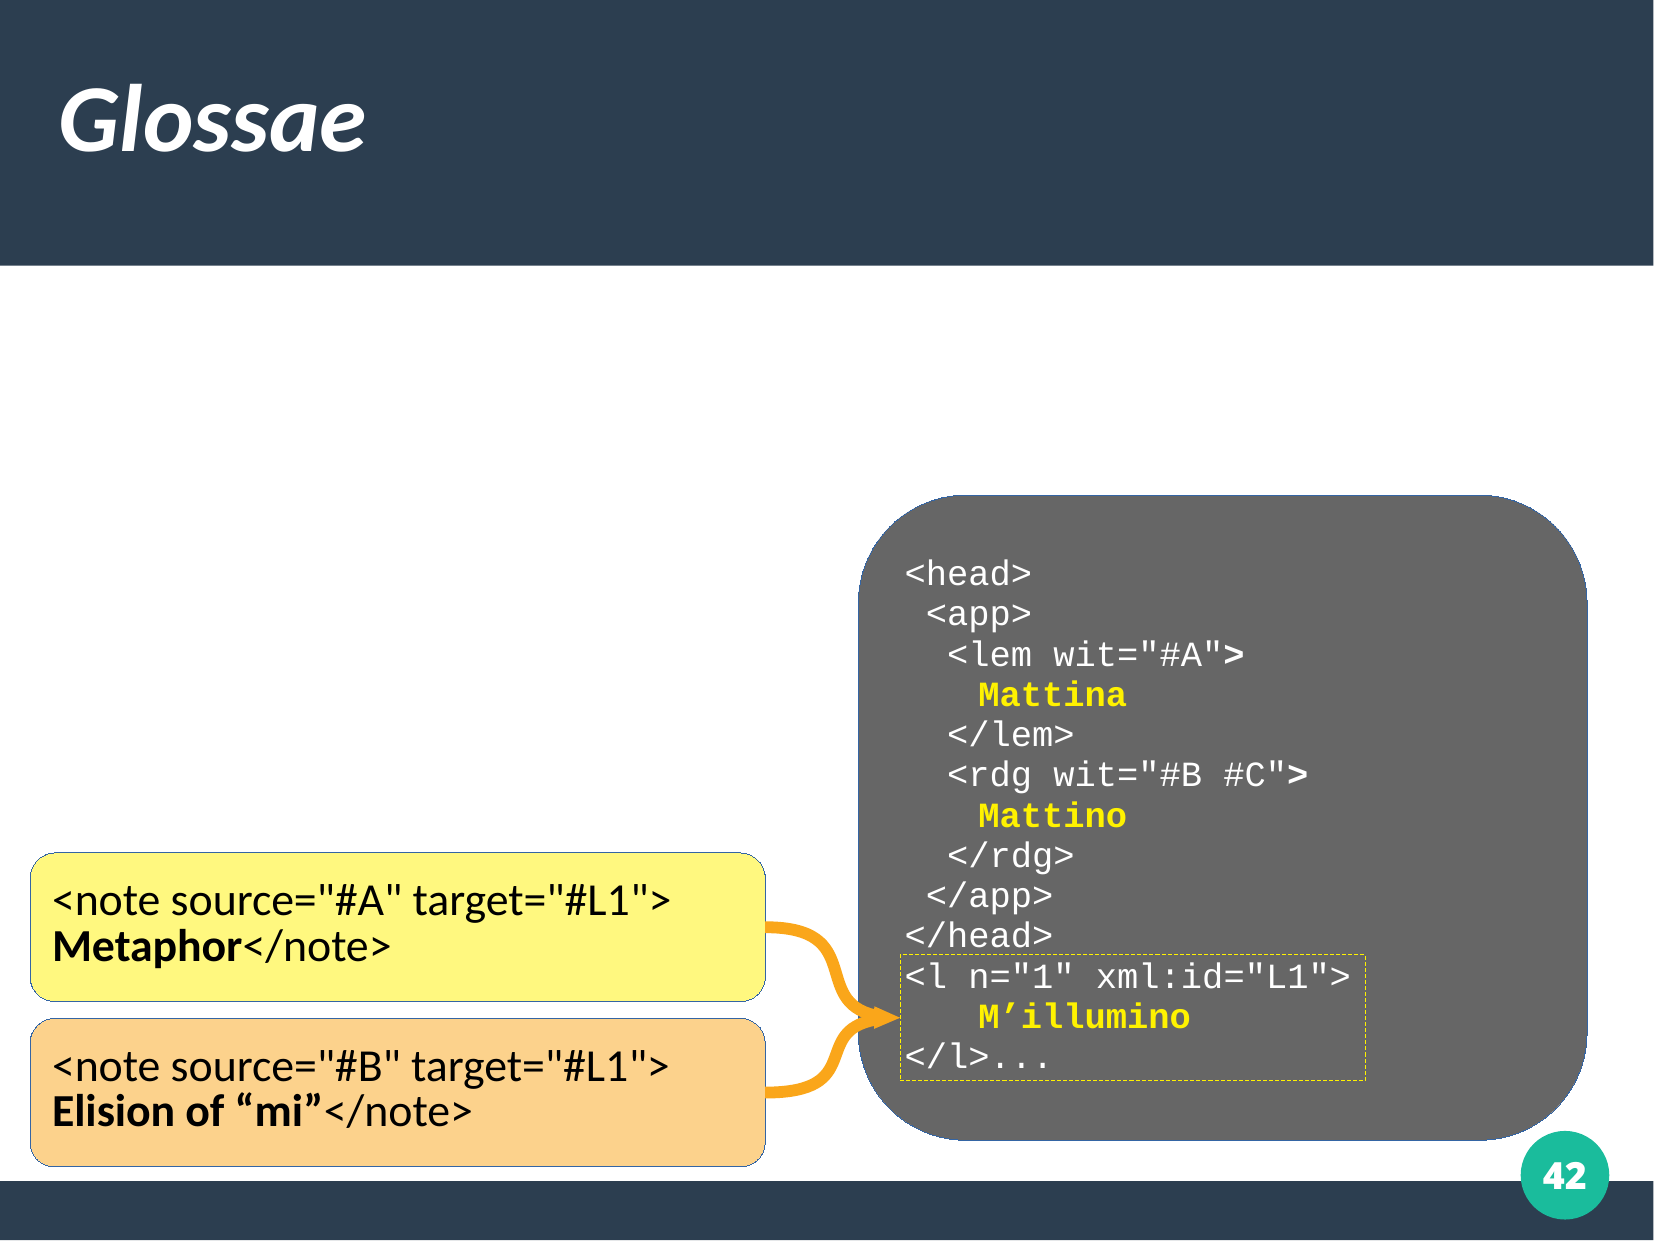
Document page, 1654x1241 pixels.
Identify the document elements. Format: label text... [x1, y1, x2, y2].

title Glossae [59, 49, 1595, 207]
text_box <head> <app> <lem wit="#A"> Mattina </lem> <rdg wit="#B #C"> Mattino </rdg> </app> </head> <l n="1" xml:id="L1"> M’illumino </l>... [858, 495, 1588, 1141]
text_box <note source="#B" target="#L1"> Elision of “mi”</note> [30, 1018, 766, 1167]
text_box <note source="#A" target="#L1"> Metaphor</note> [30, 852, 766, 1002]
